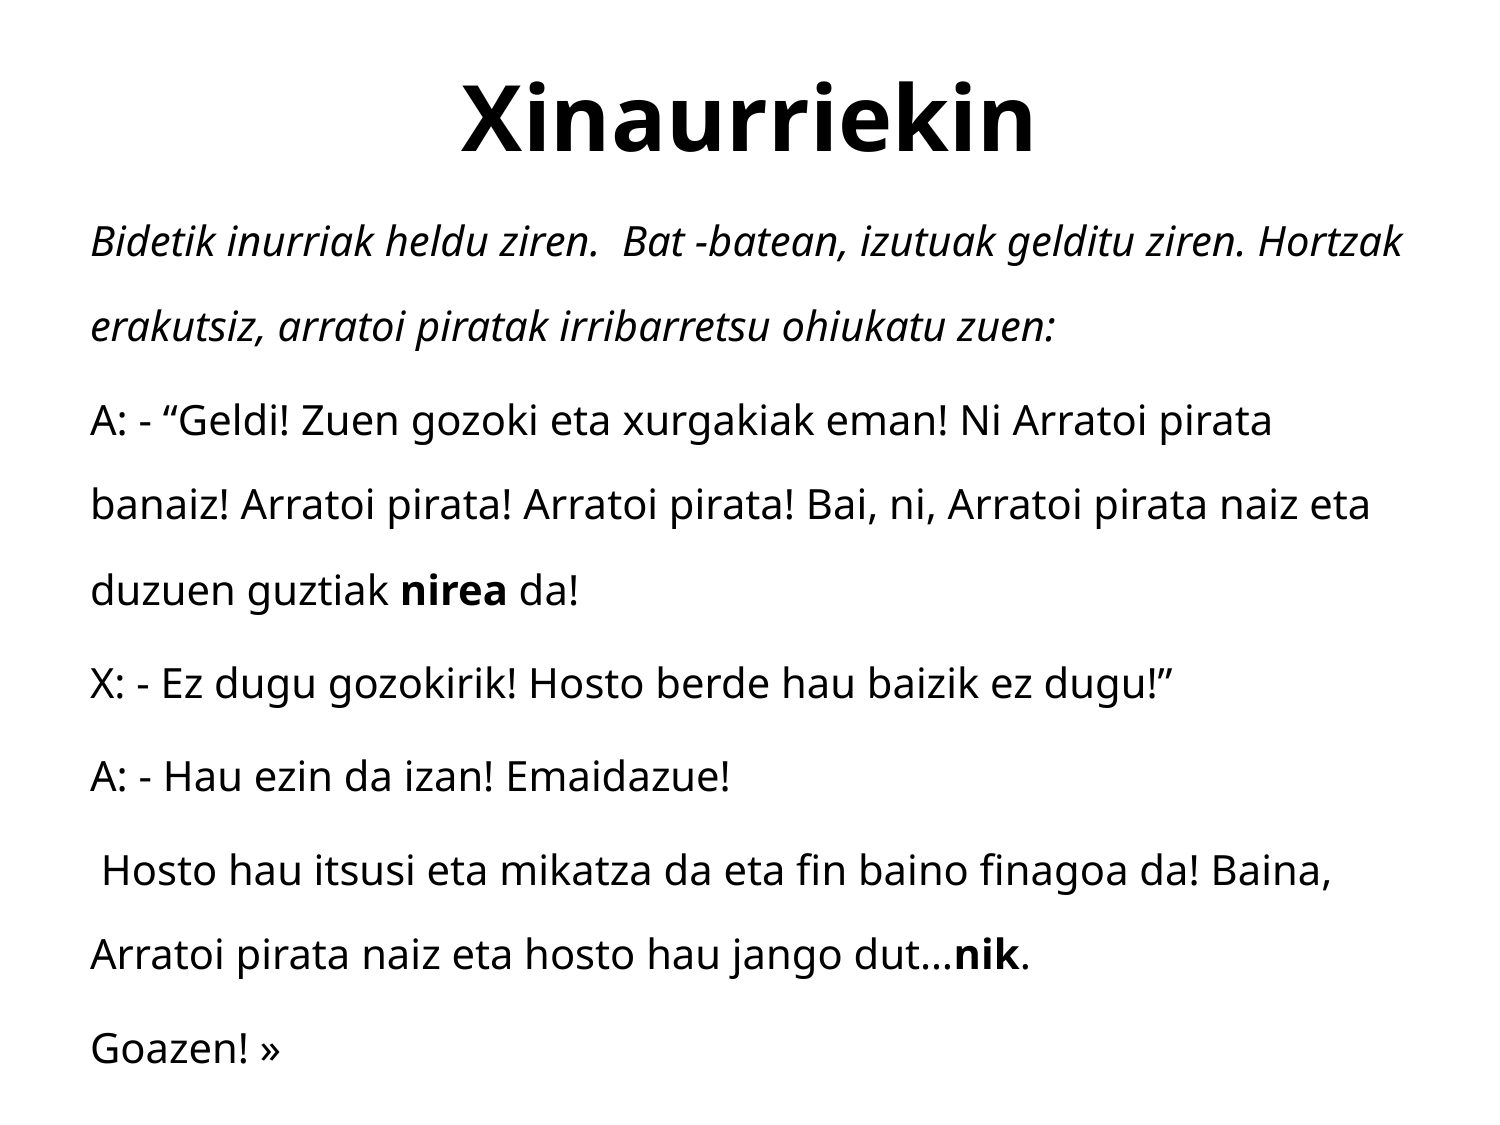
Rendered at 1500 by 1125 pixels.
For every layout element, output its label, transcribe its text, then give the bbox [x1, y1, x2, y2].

title Xinaurriekin [75, 45, 1425, 172]
list Bidetik inurriak heldu ziren. Bat -batean, izutuak gelditu ziren. Hortzak erakutsiz, arratoi piratak irribarretsu ohiukatu zuen: A: - “Geldi! Zuen gozoki eta xurgakiak eman! Ni Arratoi pirata banaiz! Arratoi pirata! Arratoi pirata! Bai, ni, Arratoi pirata naiz eta duzuen guztiak nirea da! X: - Ez dugu gozokirik! Hosto berde hau baizik ez dugu!” A: - Hau ezin da izan! Emaidazue! Hosto hau itsusi eta mikatza da eta fin baino finagoa da! Baina, Arratoi pirata naiz eta hosto hau jango dut…nik. Goazen! » [75, 172, 1425, 1083]
